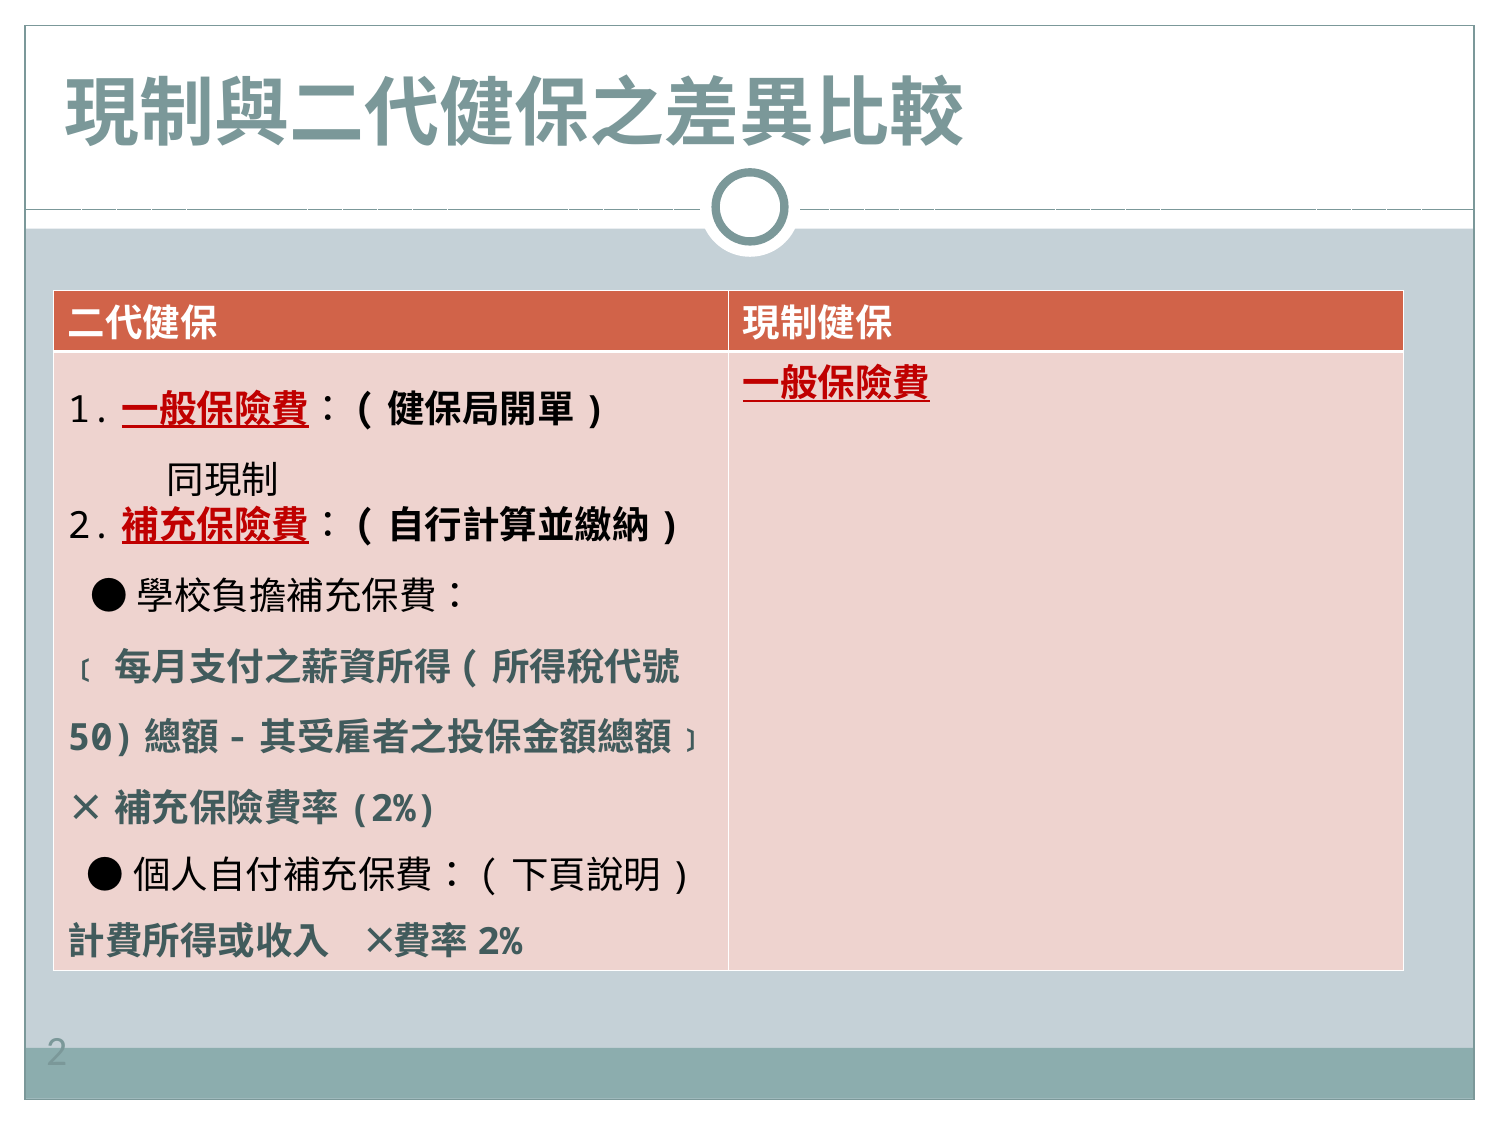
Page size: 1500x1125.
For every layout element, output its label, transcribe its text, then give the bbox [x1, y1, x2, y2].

table_cell 1.一般保險費：(健保局開單) 同現制 2.補充保險費：(自行計算並繳納) ●學校負擔補充保費： ﹝每月支付之薪資所得(所得稅代號50)總額-其受雇者之投保金額總額﹞×補充保險費率(2%) ●個人自付補充保費：(下頁說明) 計費所得或收入 ×費率2% [54, 353, 728, 970]
text_box <編號> [29, 1023, 85, 1084]
title 現制與二代健保之差異比較 [49, 37, 1450, 162]
table_header 二代健保 [54, 291, 728, 350]
table_cell 一般保險費 [729, 353, 1403, 970]
table_header 現制健保 [729, 291, 1403, 350]
